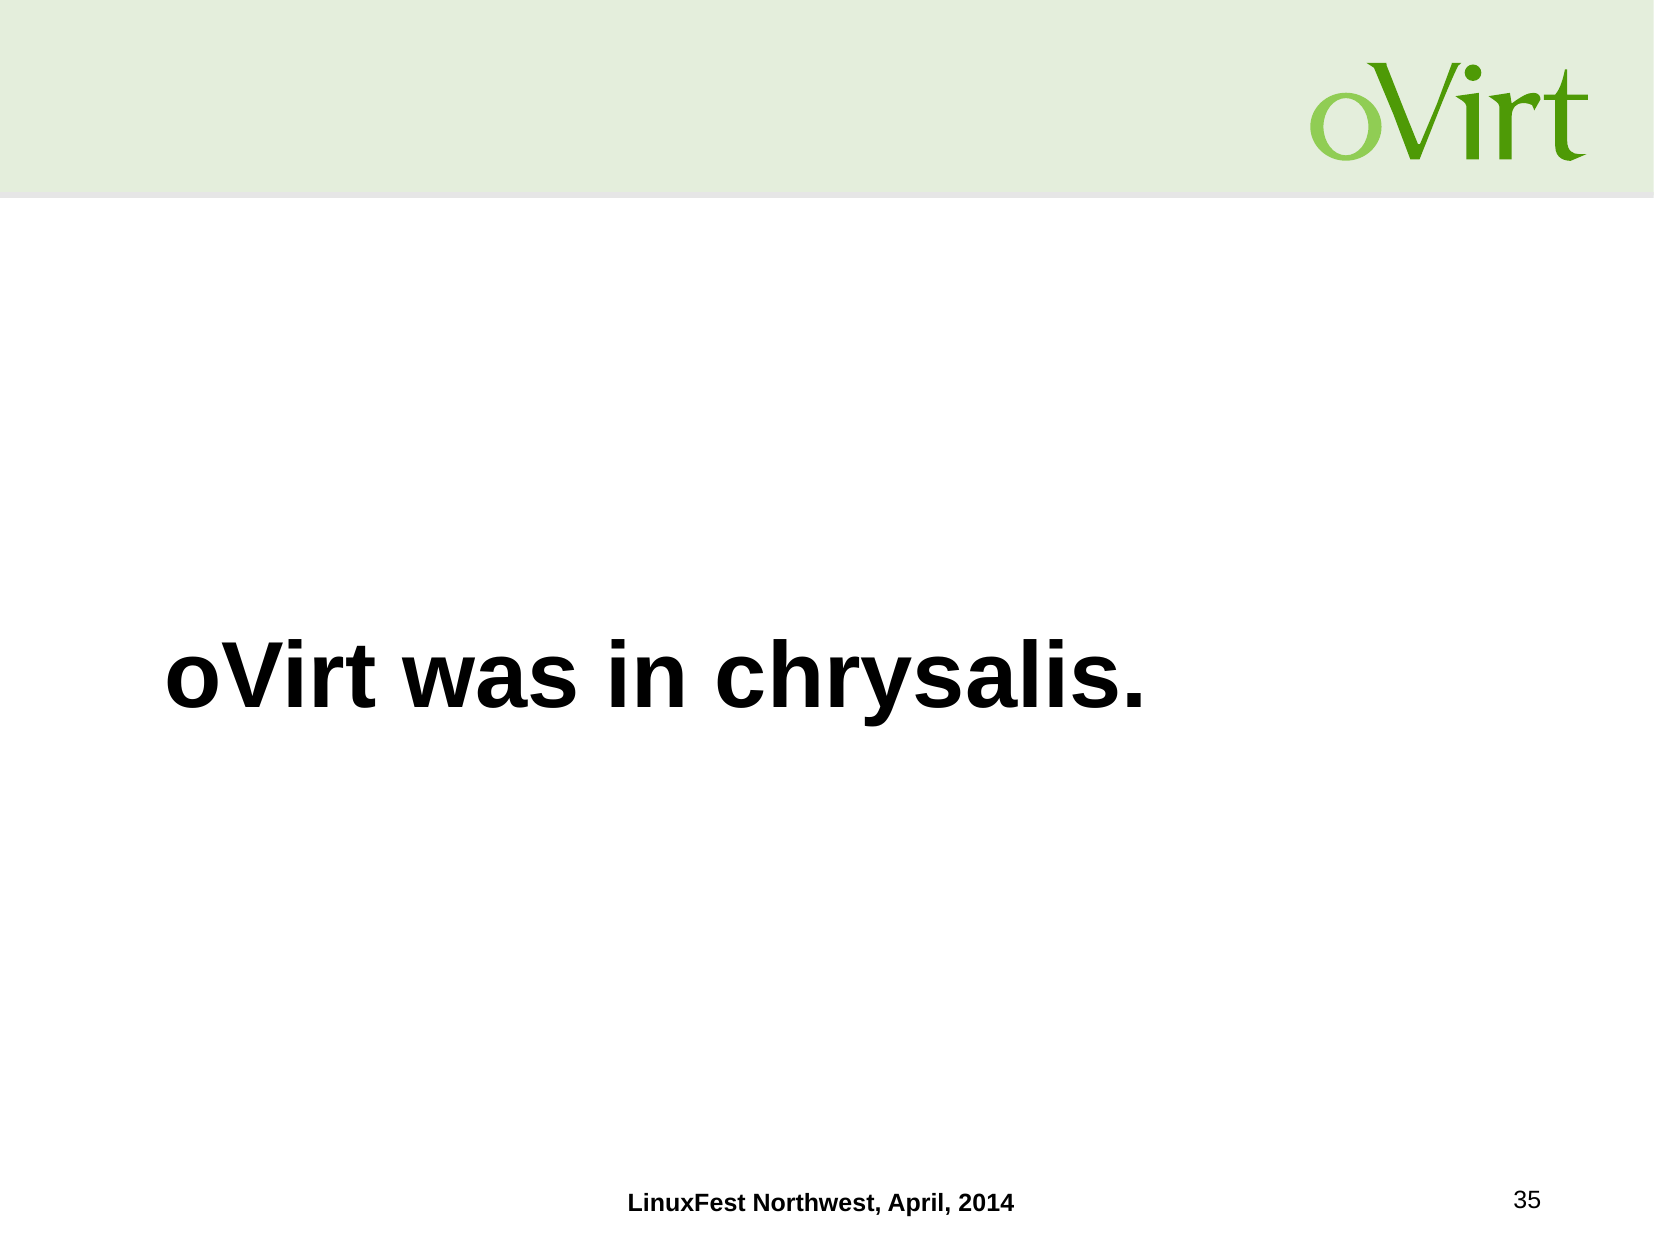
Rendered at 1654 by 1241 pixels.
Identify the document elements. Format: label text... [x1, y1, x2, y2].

text_box oVirt was in chrysalis. [150, 615, 1654, 750]
